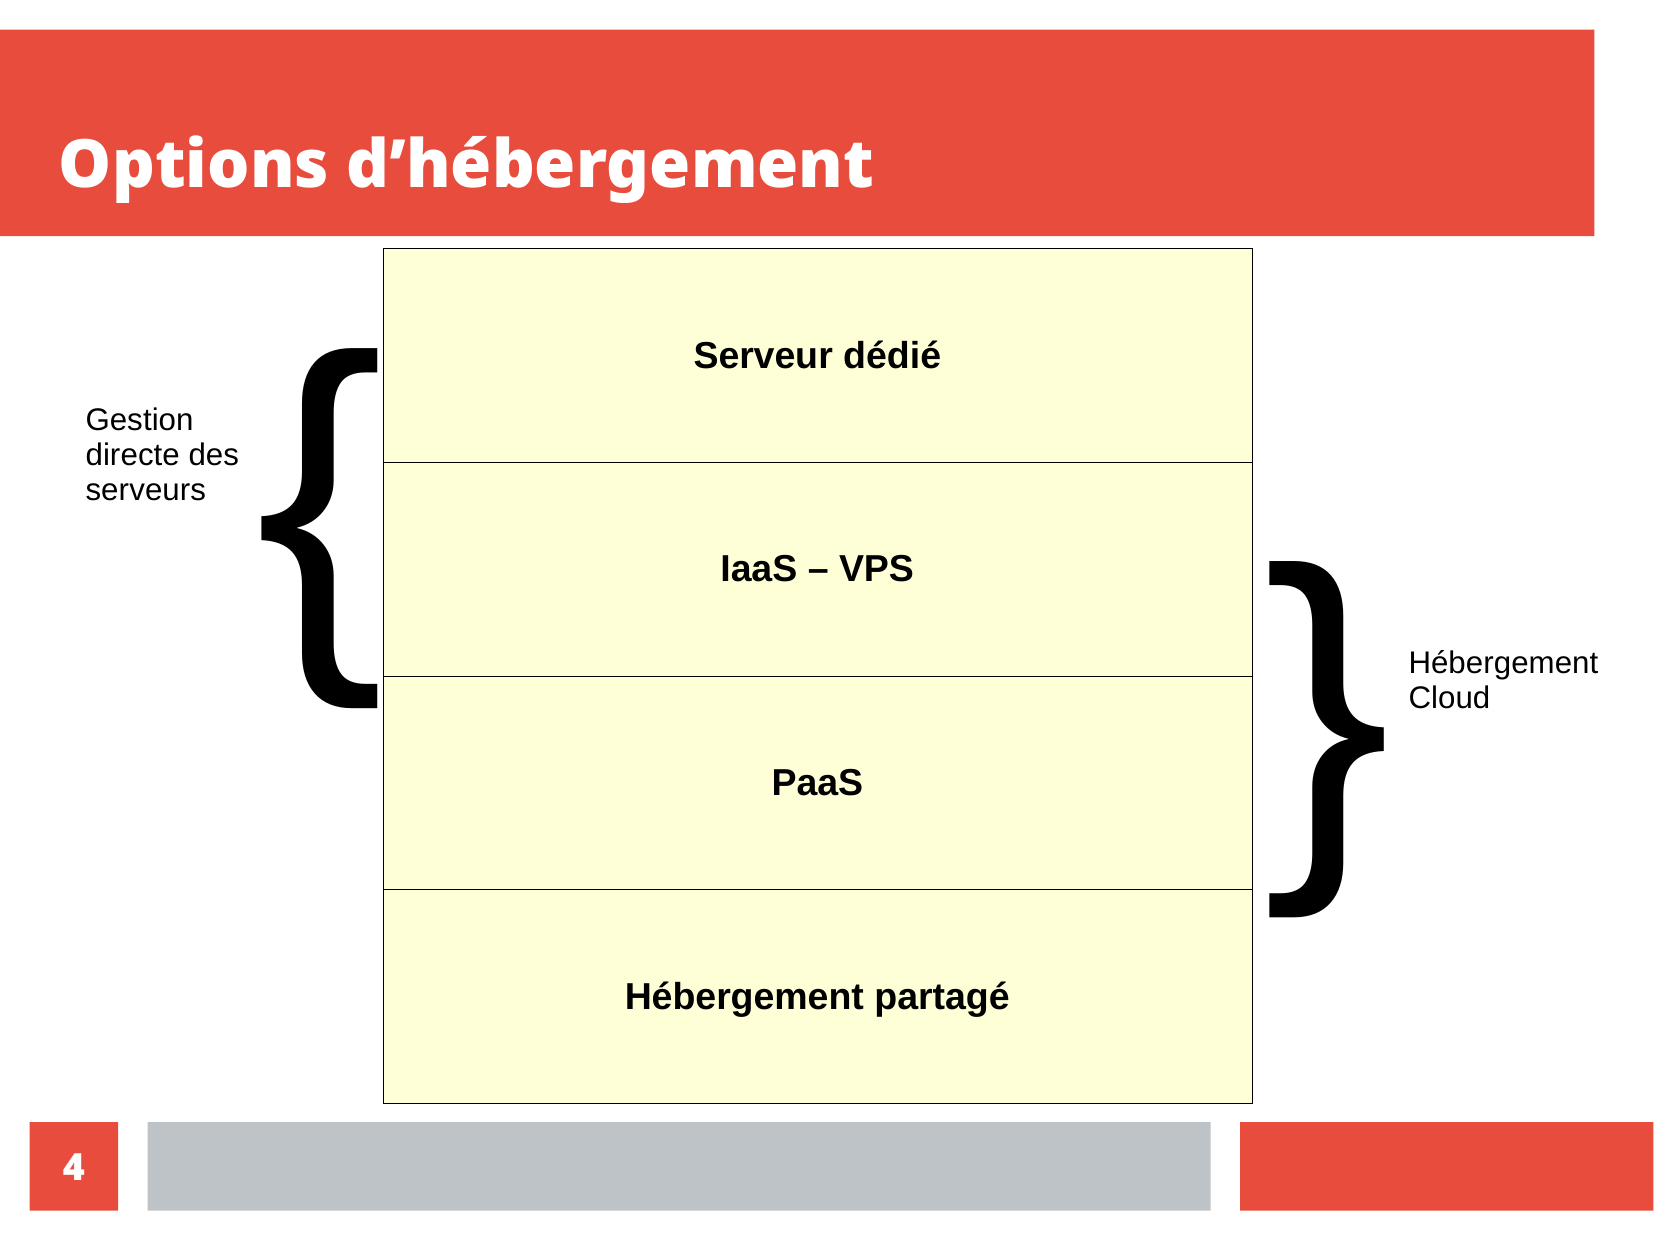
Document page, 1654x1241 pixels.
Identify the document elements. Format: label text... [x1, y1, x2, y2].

title Options d’hébergement [59, 59, 1595, 207]
table_cell PaaS [384, 677, 1249, 889]
text_box } [1249, 485, 1382, 981]
text_box Hébergement Cloud [1393, 637, 1654, 756]
text_box Gestion directe des serveurs [70, 395, 266, 536]
text_box { [240, 271, 383, 772]
table_cell IaaS – VPS [384, 463, 1252, 676]
table_header Serveur dédié [384, 249, 1252, 462]
table_cell Hébergement partagé [384, 890, 1252, 1103]
